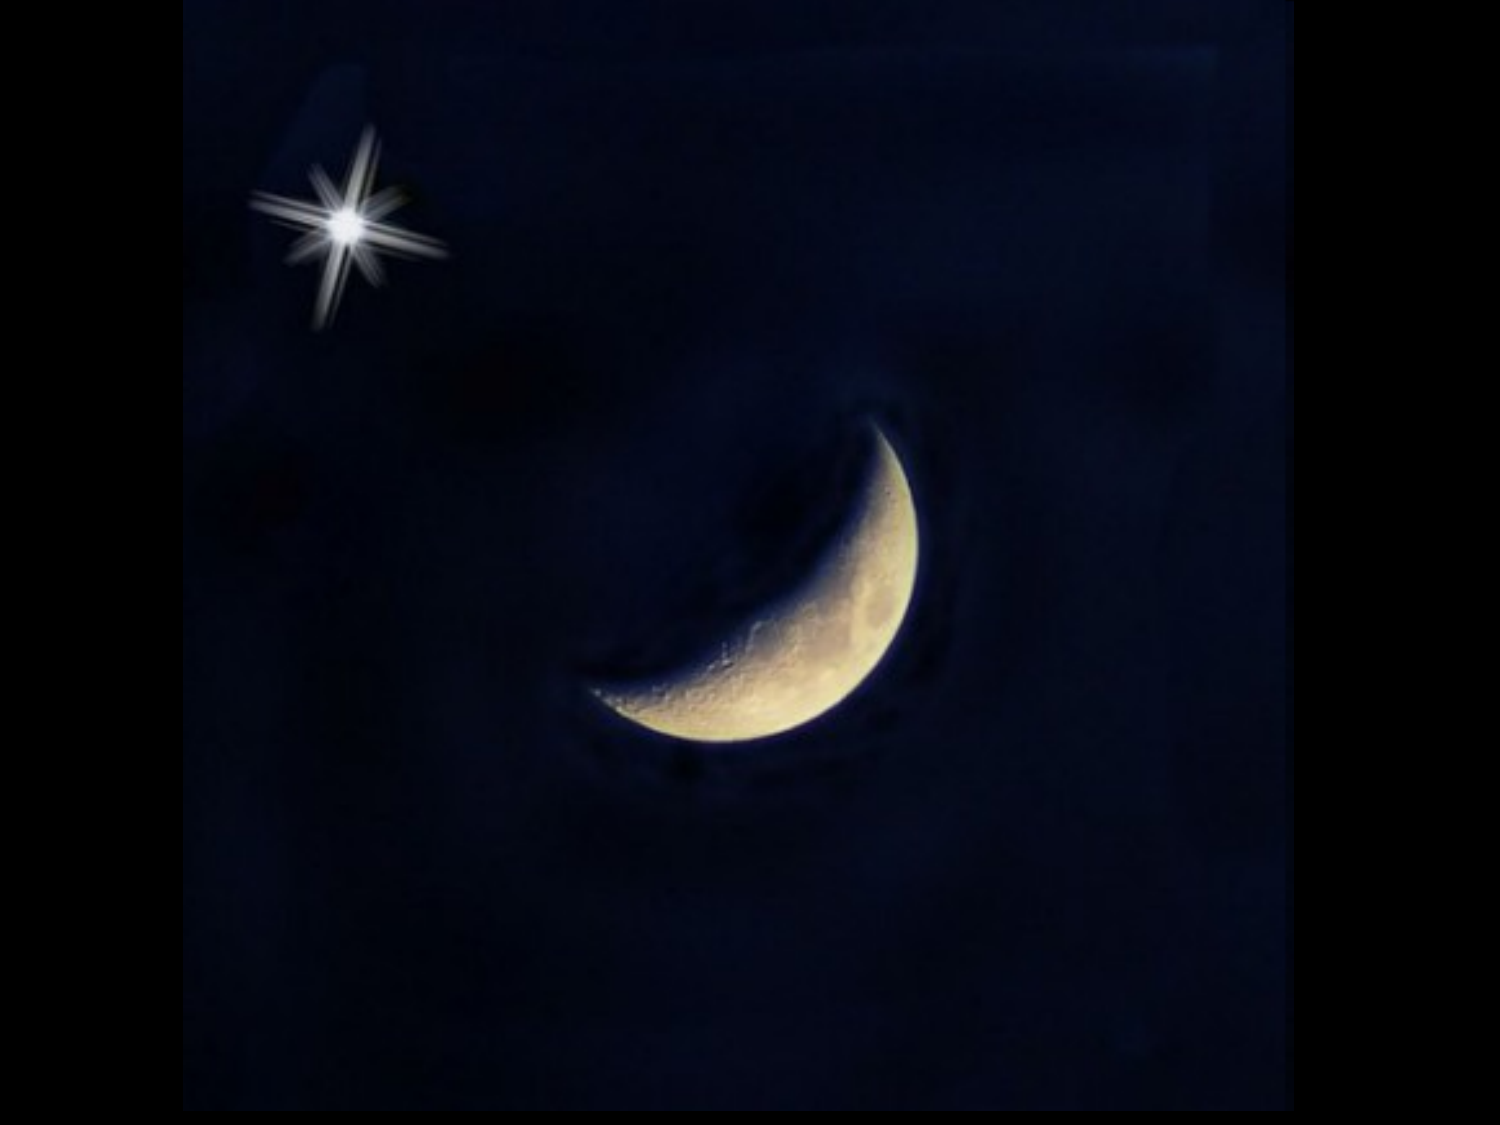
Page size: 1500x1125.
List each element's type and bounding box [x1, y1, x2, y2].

picture [183, 0, 1294, 1111]
